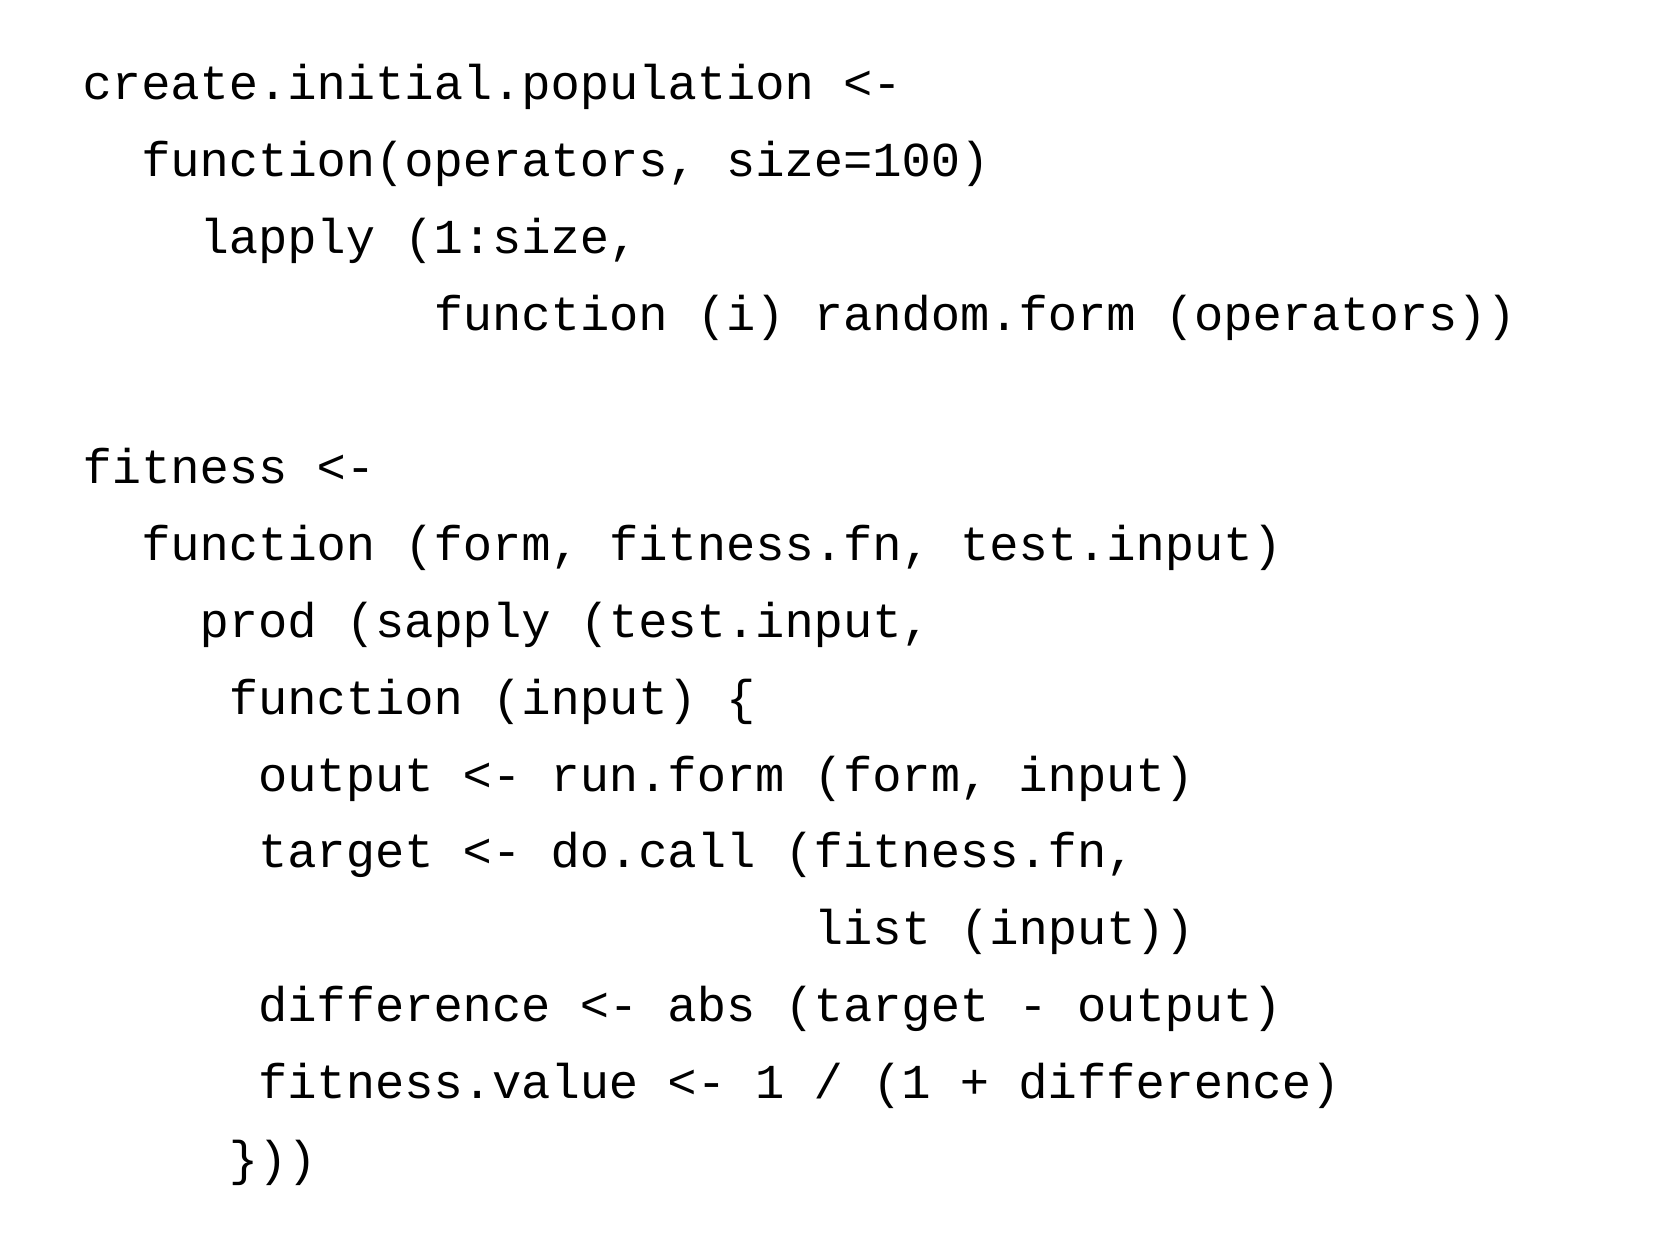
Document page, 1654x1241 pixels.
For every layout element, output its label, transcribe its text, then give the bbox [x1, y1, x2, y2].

list create.initial.population <- function(operators, size=100) lapply (1:size, function (i) random.form (operators)) fitness <- function (form, fitness.fn, test.input) prod (sapply (test.input, function (input) { output <- run.form (form, input) target <- do.call (fitness.fn, list (input)) difference <- abs (target - output) fitness.value <- 1 / (1 + difference) })) [82, 59, 1571, 1217]
